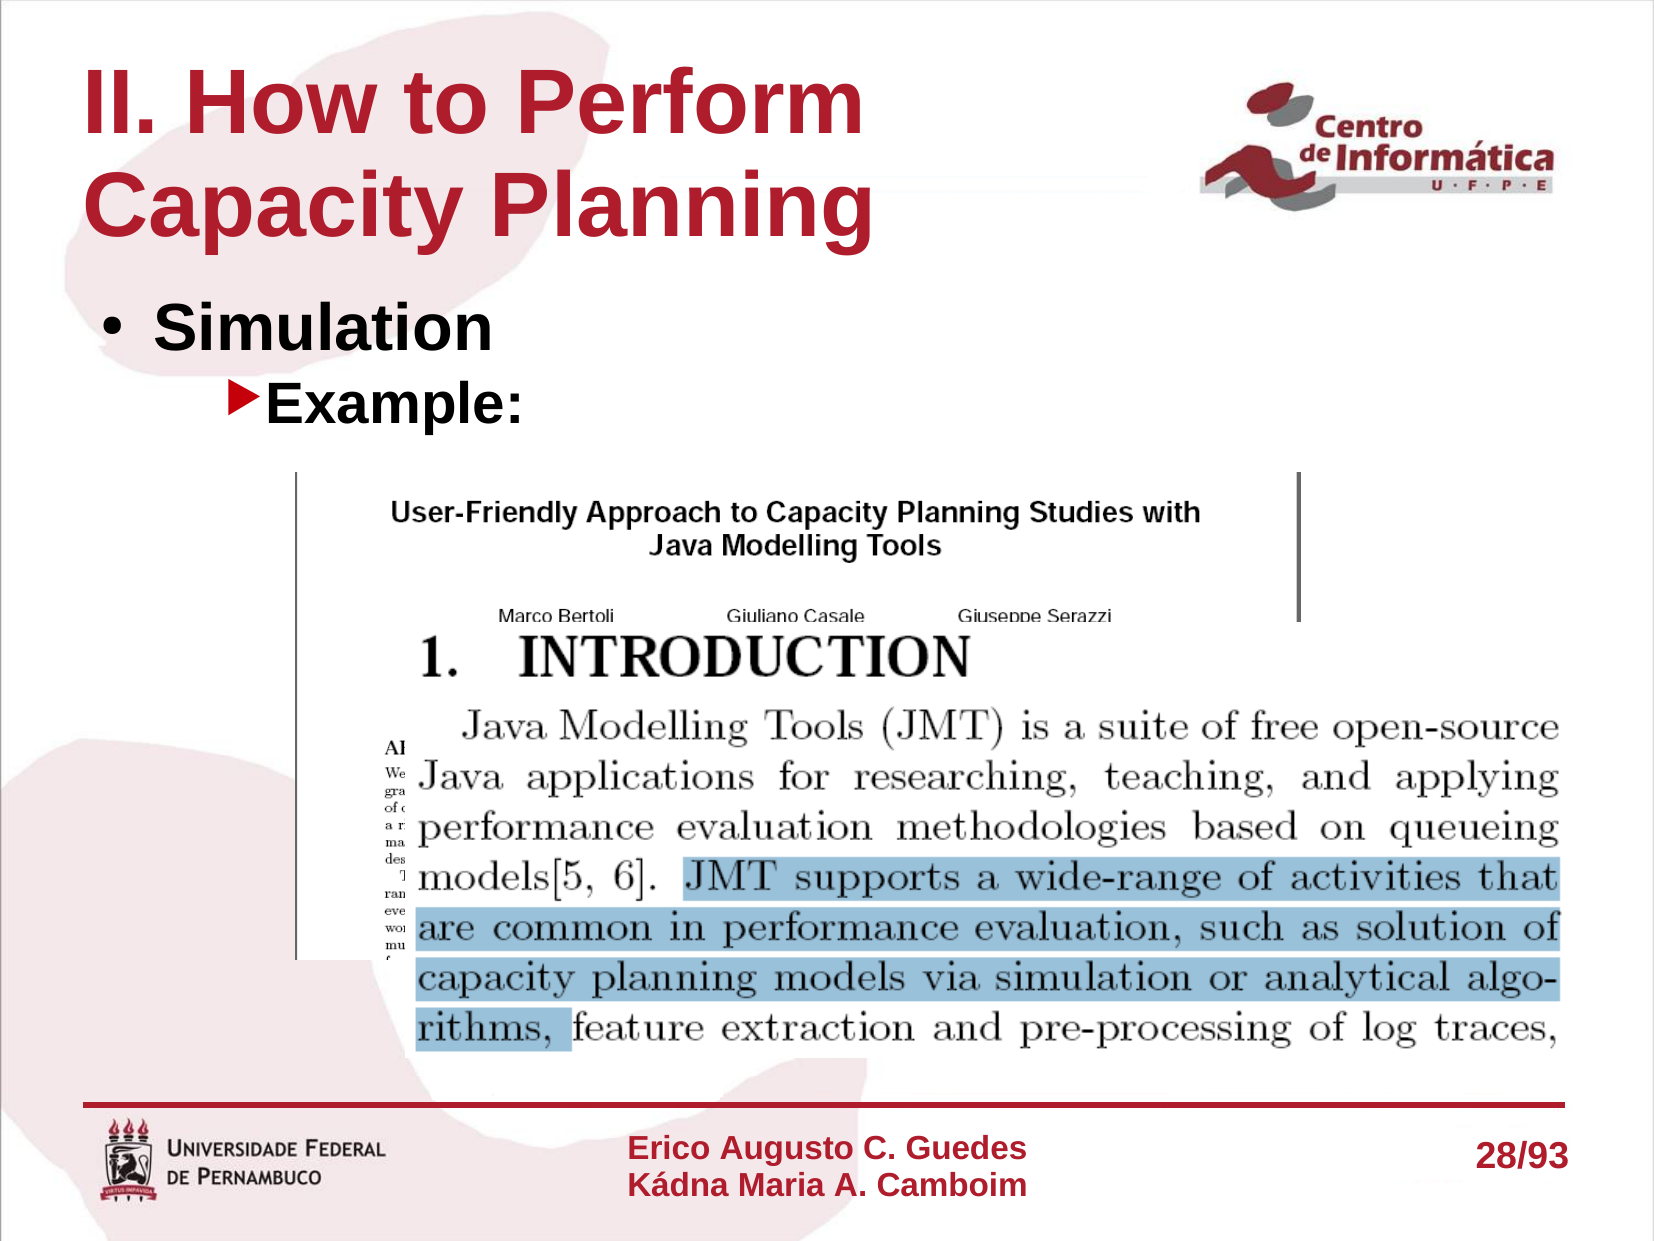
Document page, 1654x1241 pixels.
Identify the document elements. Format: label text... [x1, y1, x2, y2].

list Simulation Example: [82, 290, 1571, 1094]
picture [0, 0, 1654, 1241]
title II. How to Perform Capacity Planning [82, 34, 1571, 272]
